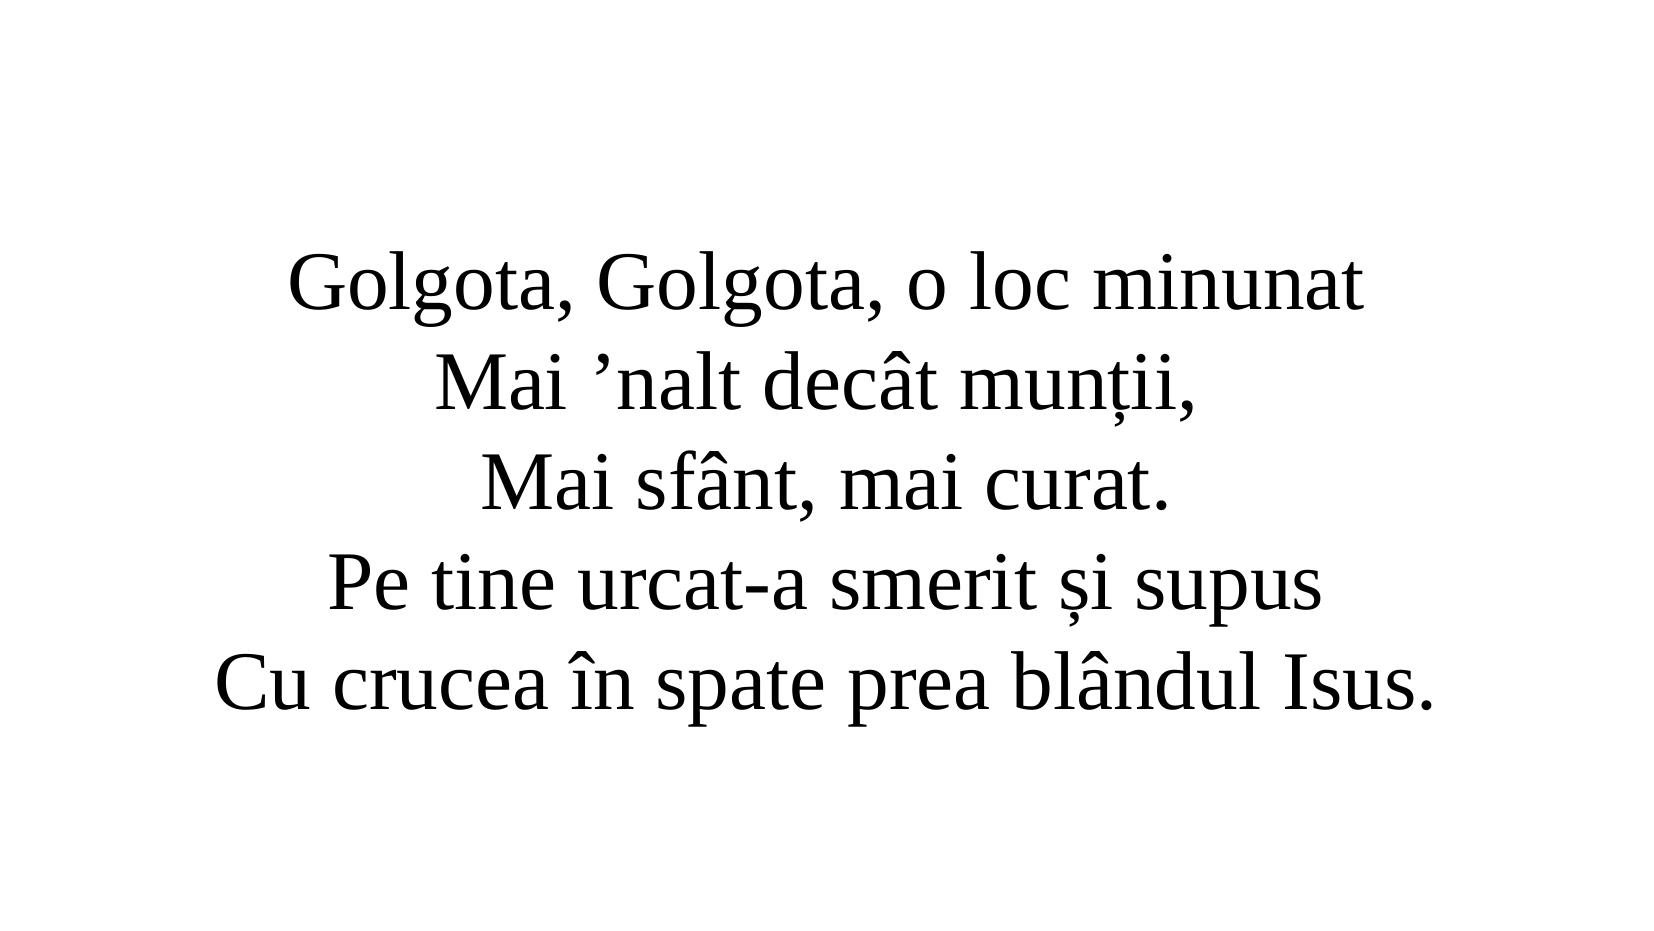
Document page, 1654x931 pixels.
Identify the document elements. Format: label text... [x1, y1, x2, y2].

subtitle Golgota, Golgota, o loc minunat Mai ’nalt decât munții, Mai sfânt, mai curat. Pe tine urcat-a smerit și supus Cu crucea în spate prea blândul Isus. [0, 218, 1654, 740]
